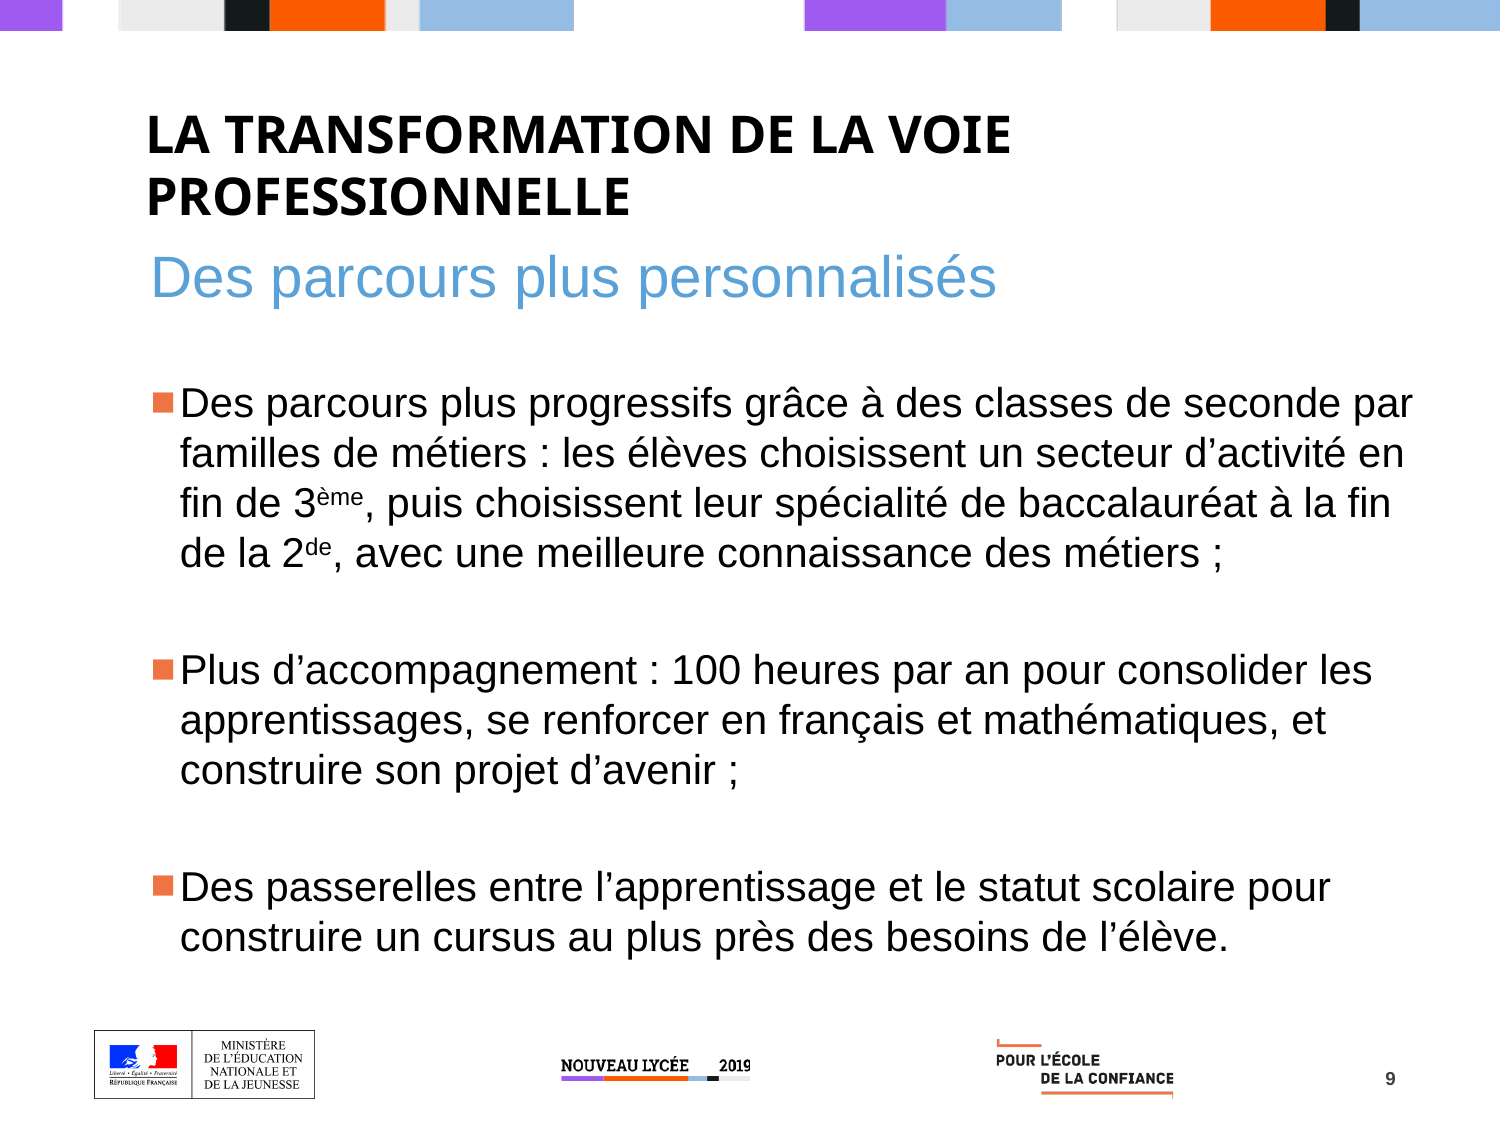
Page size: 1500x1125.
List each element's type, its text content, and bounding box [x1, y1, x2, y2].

picture [94, 1030, 315, 1099]
slide_number <numéro> [1337, 1048, 1411, 1109]
list Des parcours plus personnalisés Des parcours plus progressifs grâce à des classes de seconde par familles de métiers : les élèves choisissent un secteur d’activité en fin de 3ème, puis choisissent leur spécialité de baccalauréat à la fin de la 2de, avec une meilleure connaissance des métiers ; Plus d’accompagnement : 100 heures par an pour consolider les apprentissages, se renforcer en français et mathématiques, et construire son projet d’avenir ; Des passerelles entre l’apprentissage et le statut scolaire pour construire un cursus au plus près des besoins de l’élève. [135, 231, 1437, 977]
title La transformation de la voie professionnelle [130, 58, 1424, 269]
